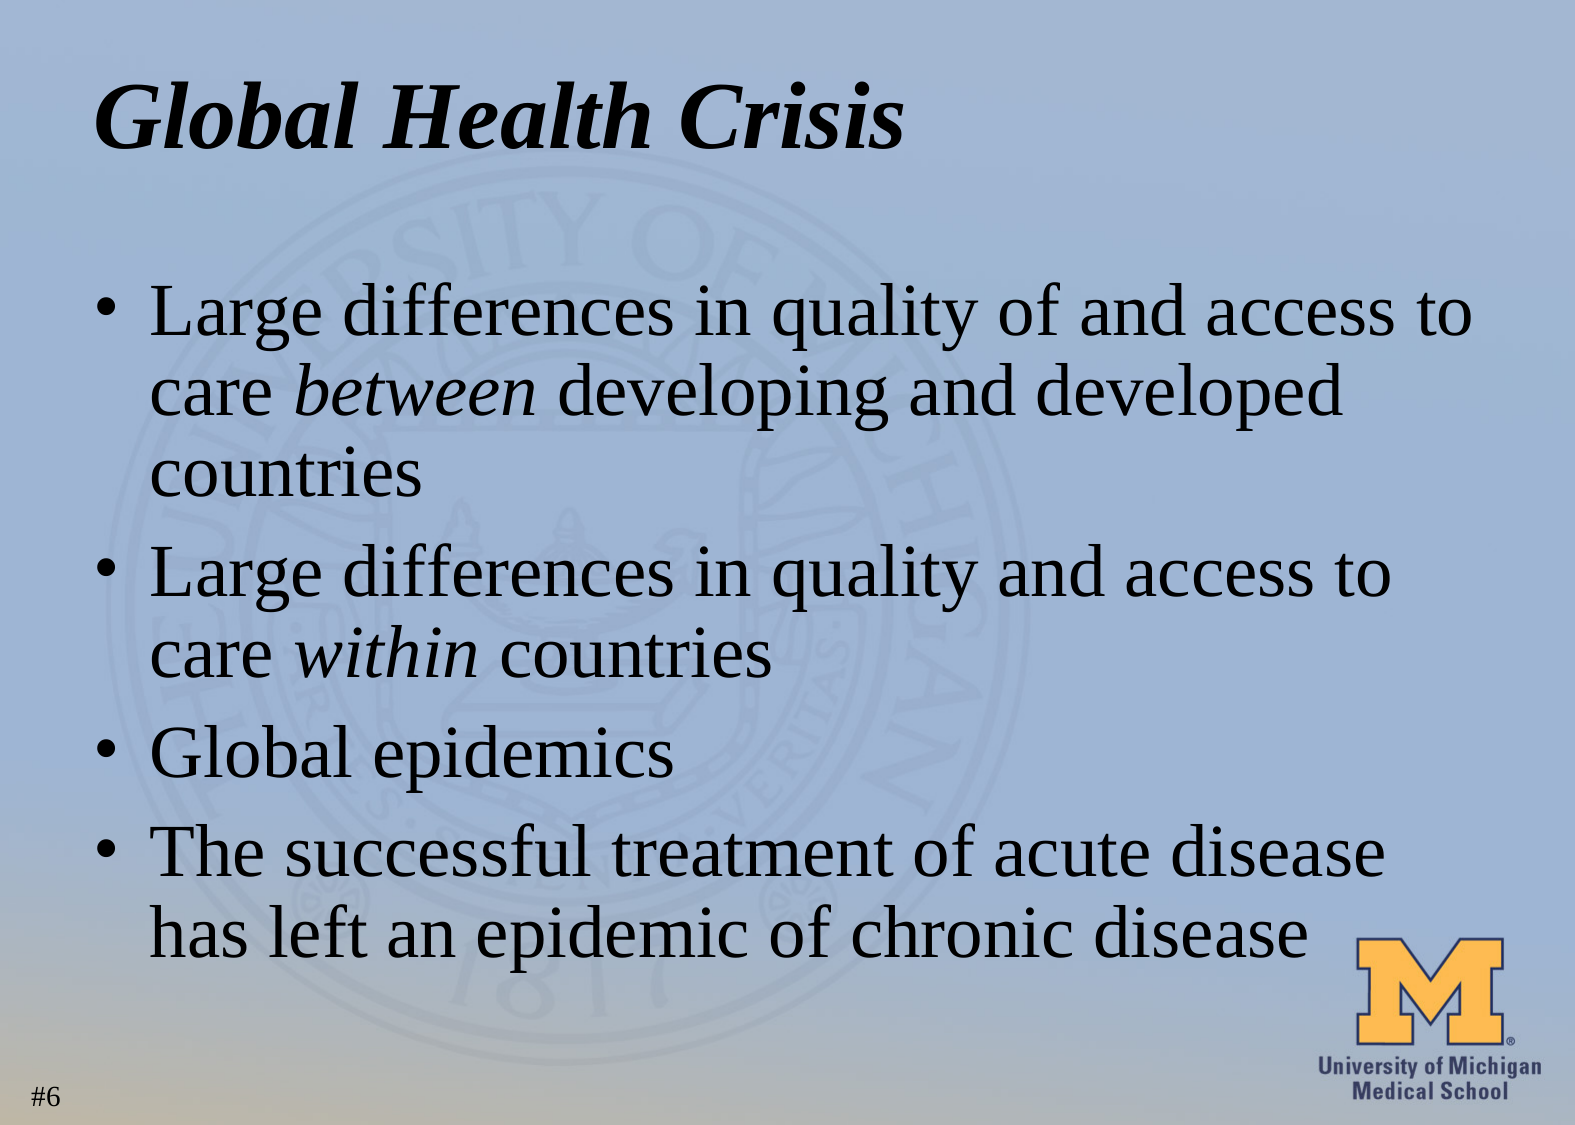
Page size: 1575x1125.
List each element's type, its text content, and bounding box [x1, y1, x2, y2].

picture [0, 0, 1575, 1125]
list Large differences in quality of and access to care between developing and developed countries Large differences in quality and access to care within countries Global epidemics The successful treatment of acute disease has left an epidemic of chronic disease [78, 262, 1497, 1084]
title Global Health Crisis [78, 45, 1497, 233]
